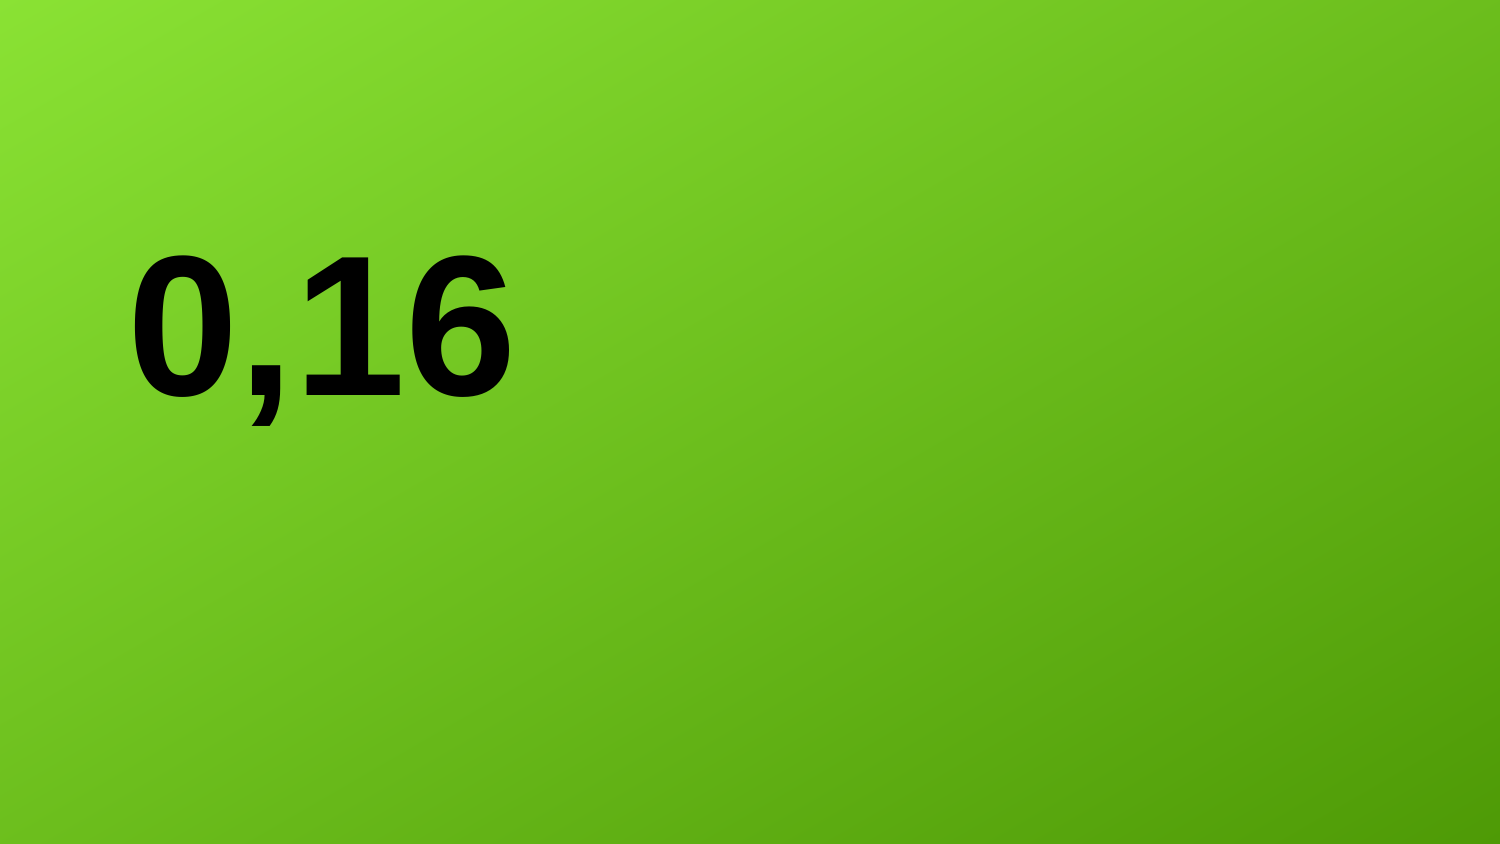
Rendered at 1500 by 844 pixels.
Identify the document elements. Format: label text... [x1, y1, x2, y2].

title 0,16 [112, 259, 1388, 450]
